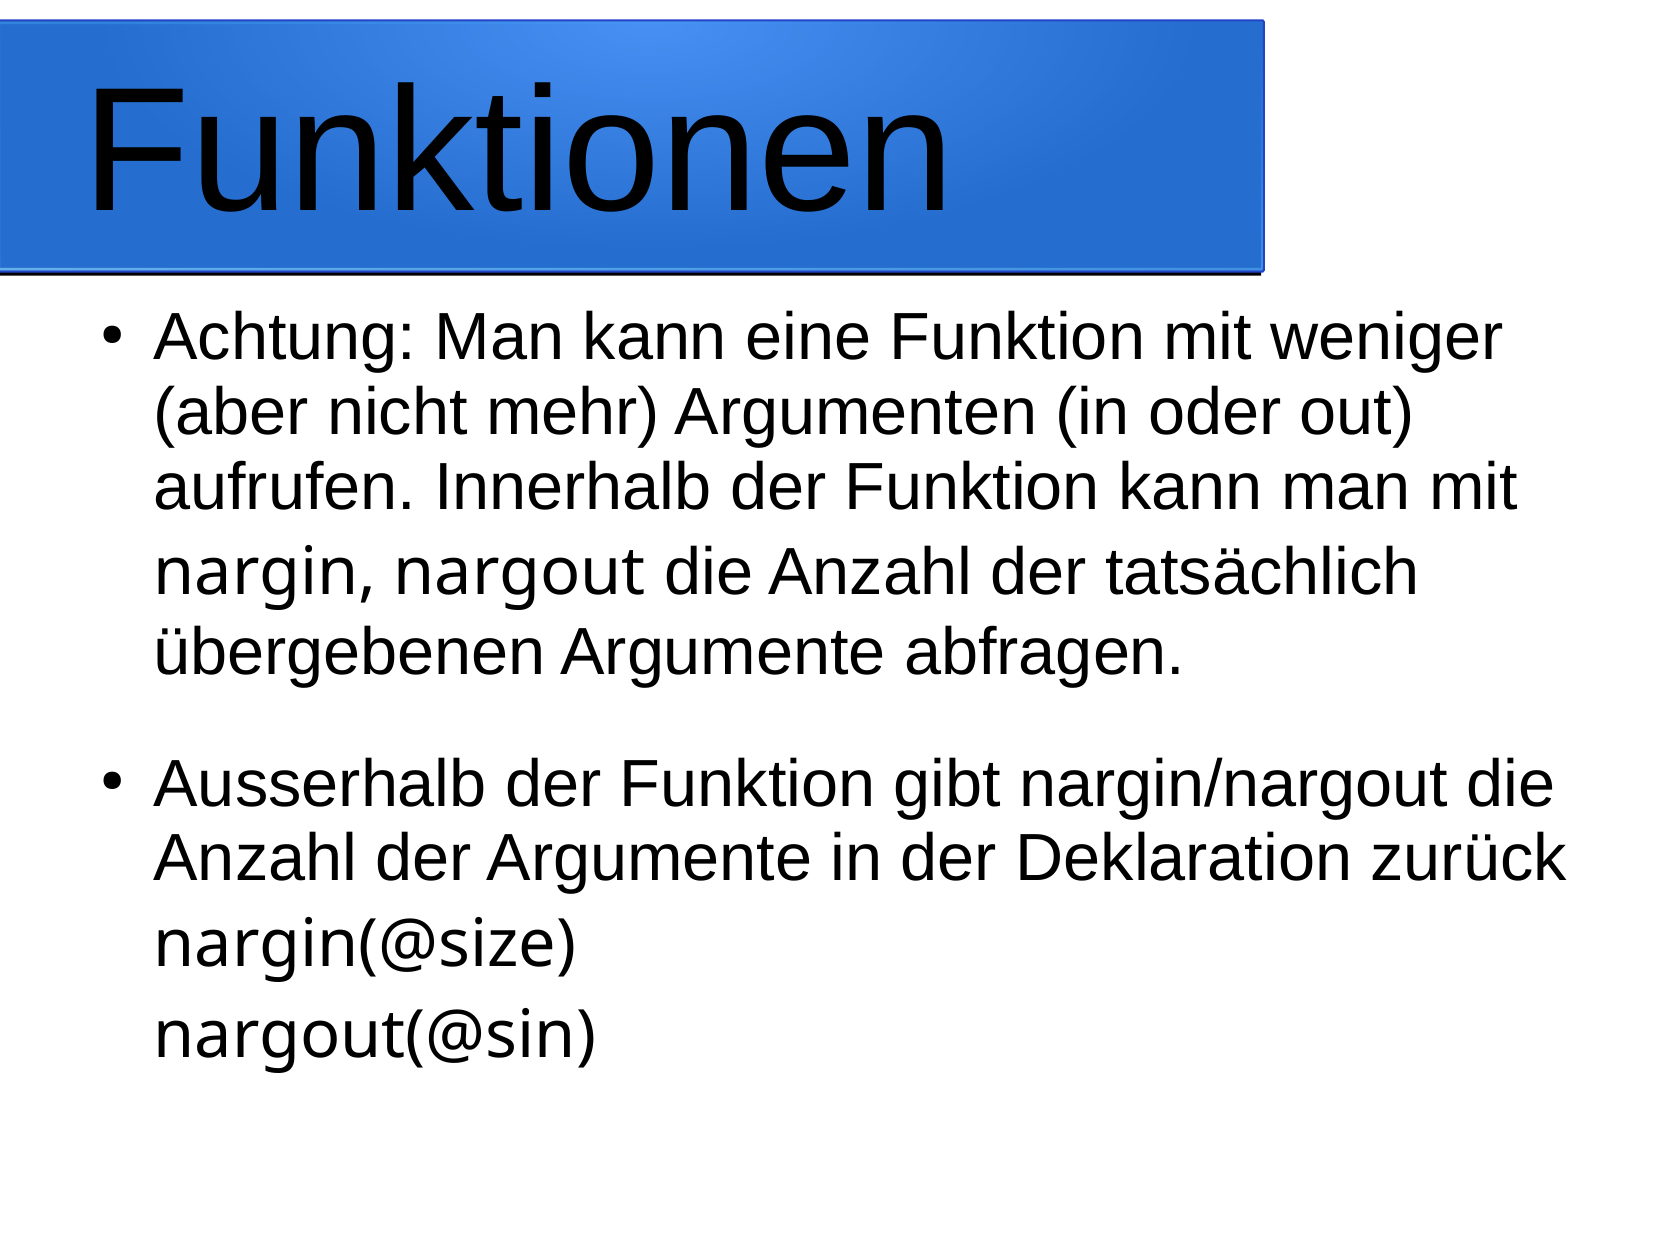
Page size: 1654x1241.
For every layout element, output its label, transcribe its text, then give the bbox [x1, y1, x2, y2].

list Achtung: Man kann eine Funktion mit weniger (aber nicht mehr) Argumenten (in oder out) aufrufen. Innerhalb der Funktion kann man mit nargin, nargout die Anzahl der tatsächlich übergebenen Argumente abfragen. Ausserhalb der Funktion gibt nargin/nargout die Anzahl der Argumente in der Deklaration zurück nargin(@size) nargout(@sin) [82, 299, 1571, 1171]
title Funktionen [82, 47, 1235, 252]
